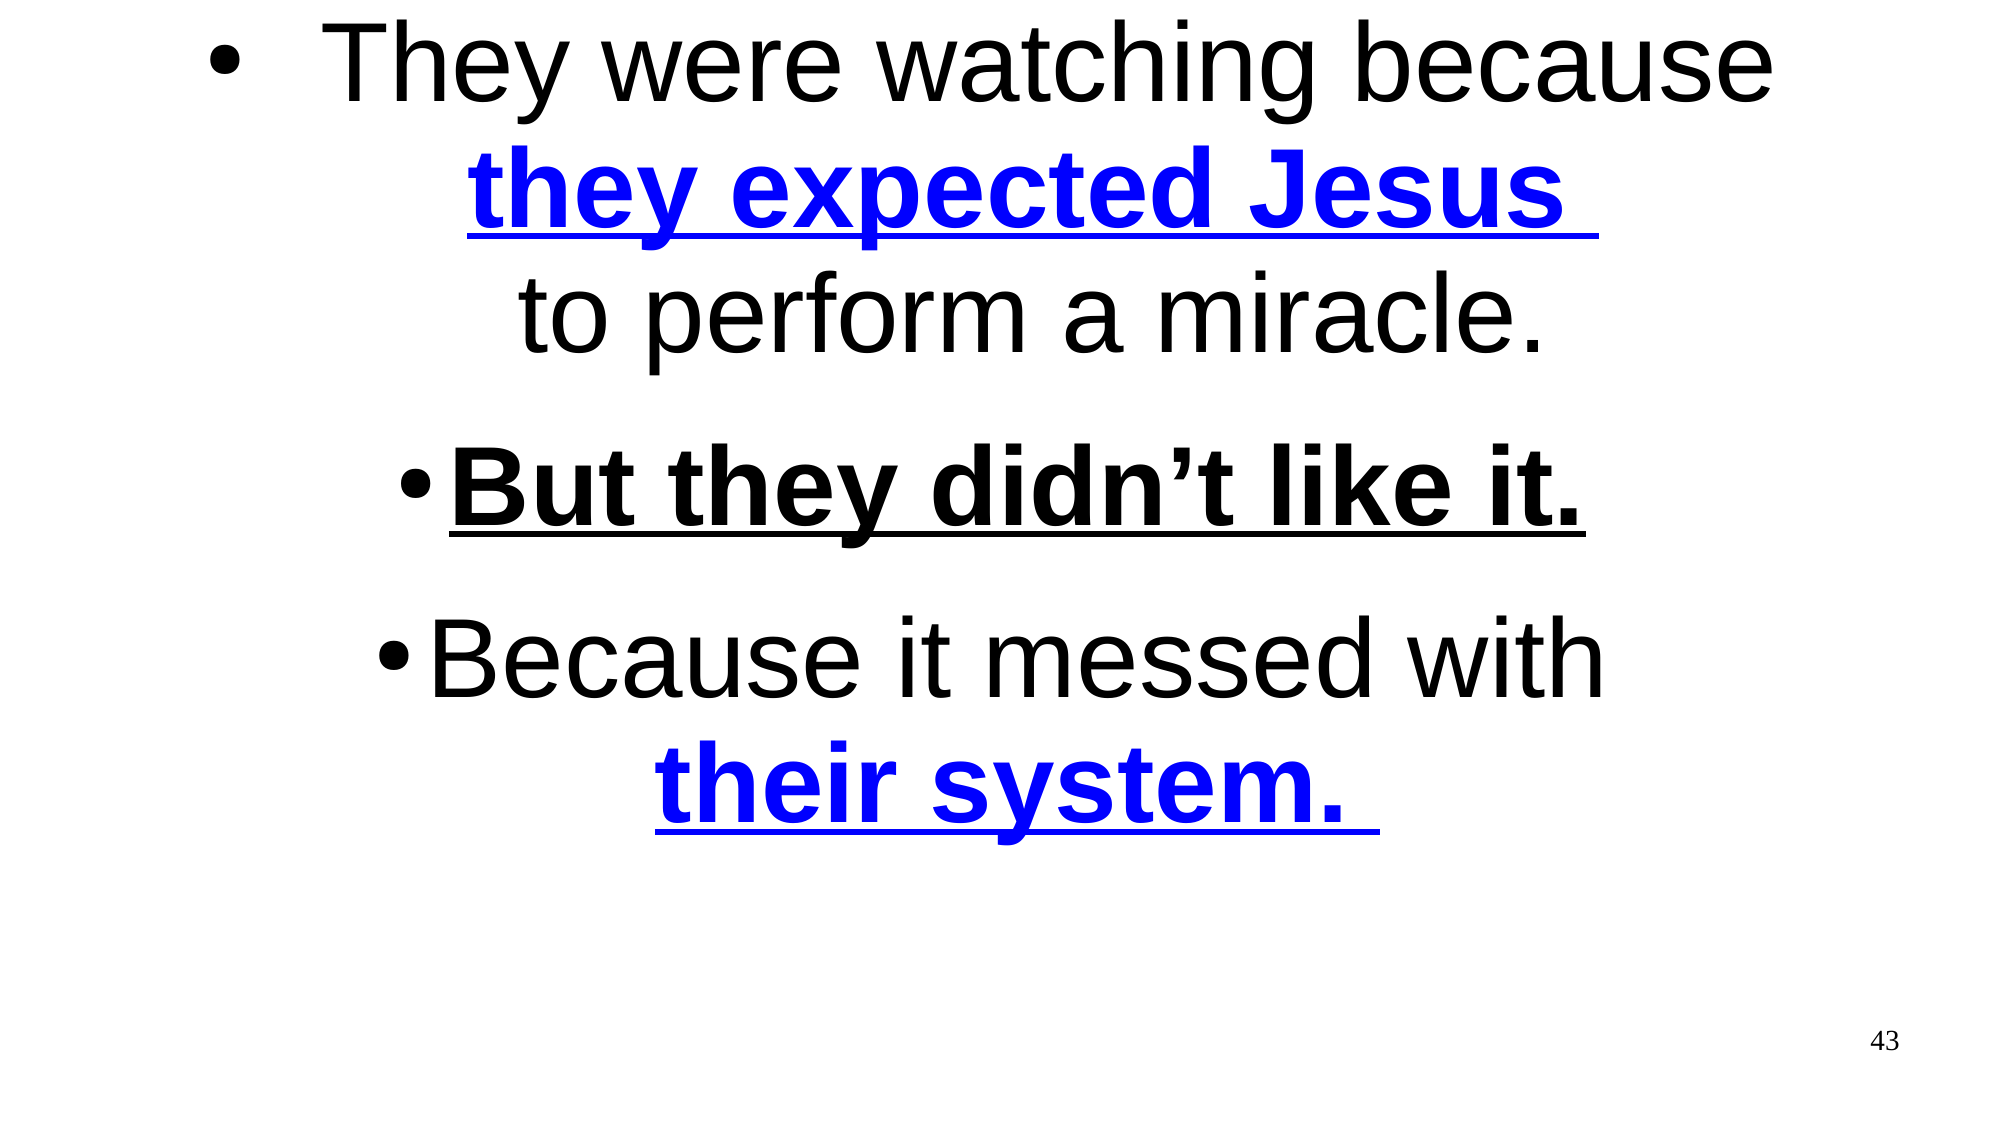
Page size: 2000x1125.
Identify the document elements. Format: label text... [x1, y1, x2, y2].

list They were watching because they expected Jesus to perform a miracle. But they didn’t like it. Because it messed with their system. [0, 0, 1996, 1123]
